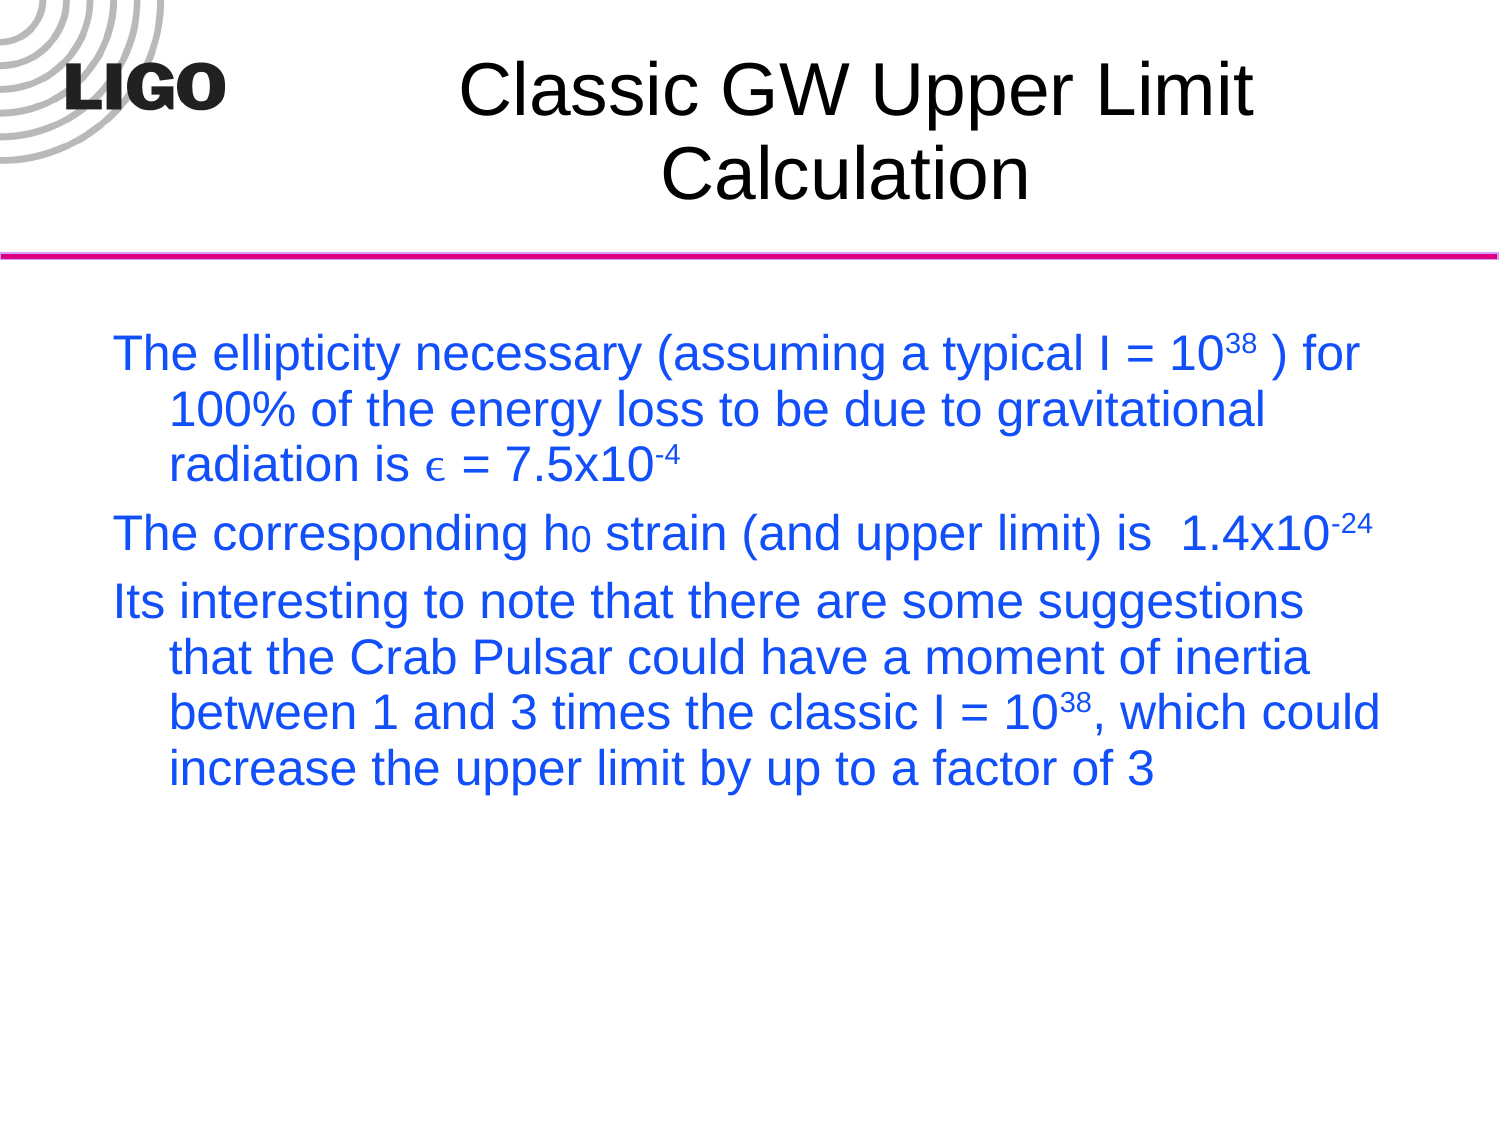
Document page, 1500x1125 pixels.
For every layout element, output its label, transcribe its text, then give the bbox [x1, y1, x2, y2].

title Classic GW Upper Limit Calculation [262, 19, 1450, 243]
list The ellipticity necessary (assuming a typical I = 1038 ) for 100% of the energy loss to be due to gravitational radiation is  = 7.5x10-4 The corresponding h0 strain (and upper limit) is 1.4x10-24 Its interesting to note that there are some suggestions that the Crab Pulsar could have a moment of inertia between 1 and 3 times the classic I = 1038, which could increase the upper limit by up to a factor of 3 [112, 324, 1388, 1029]
